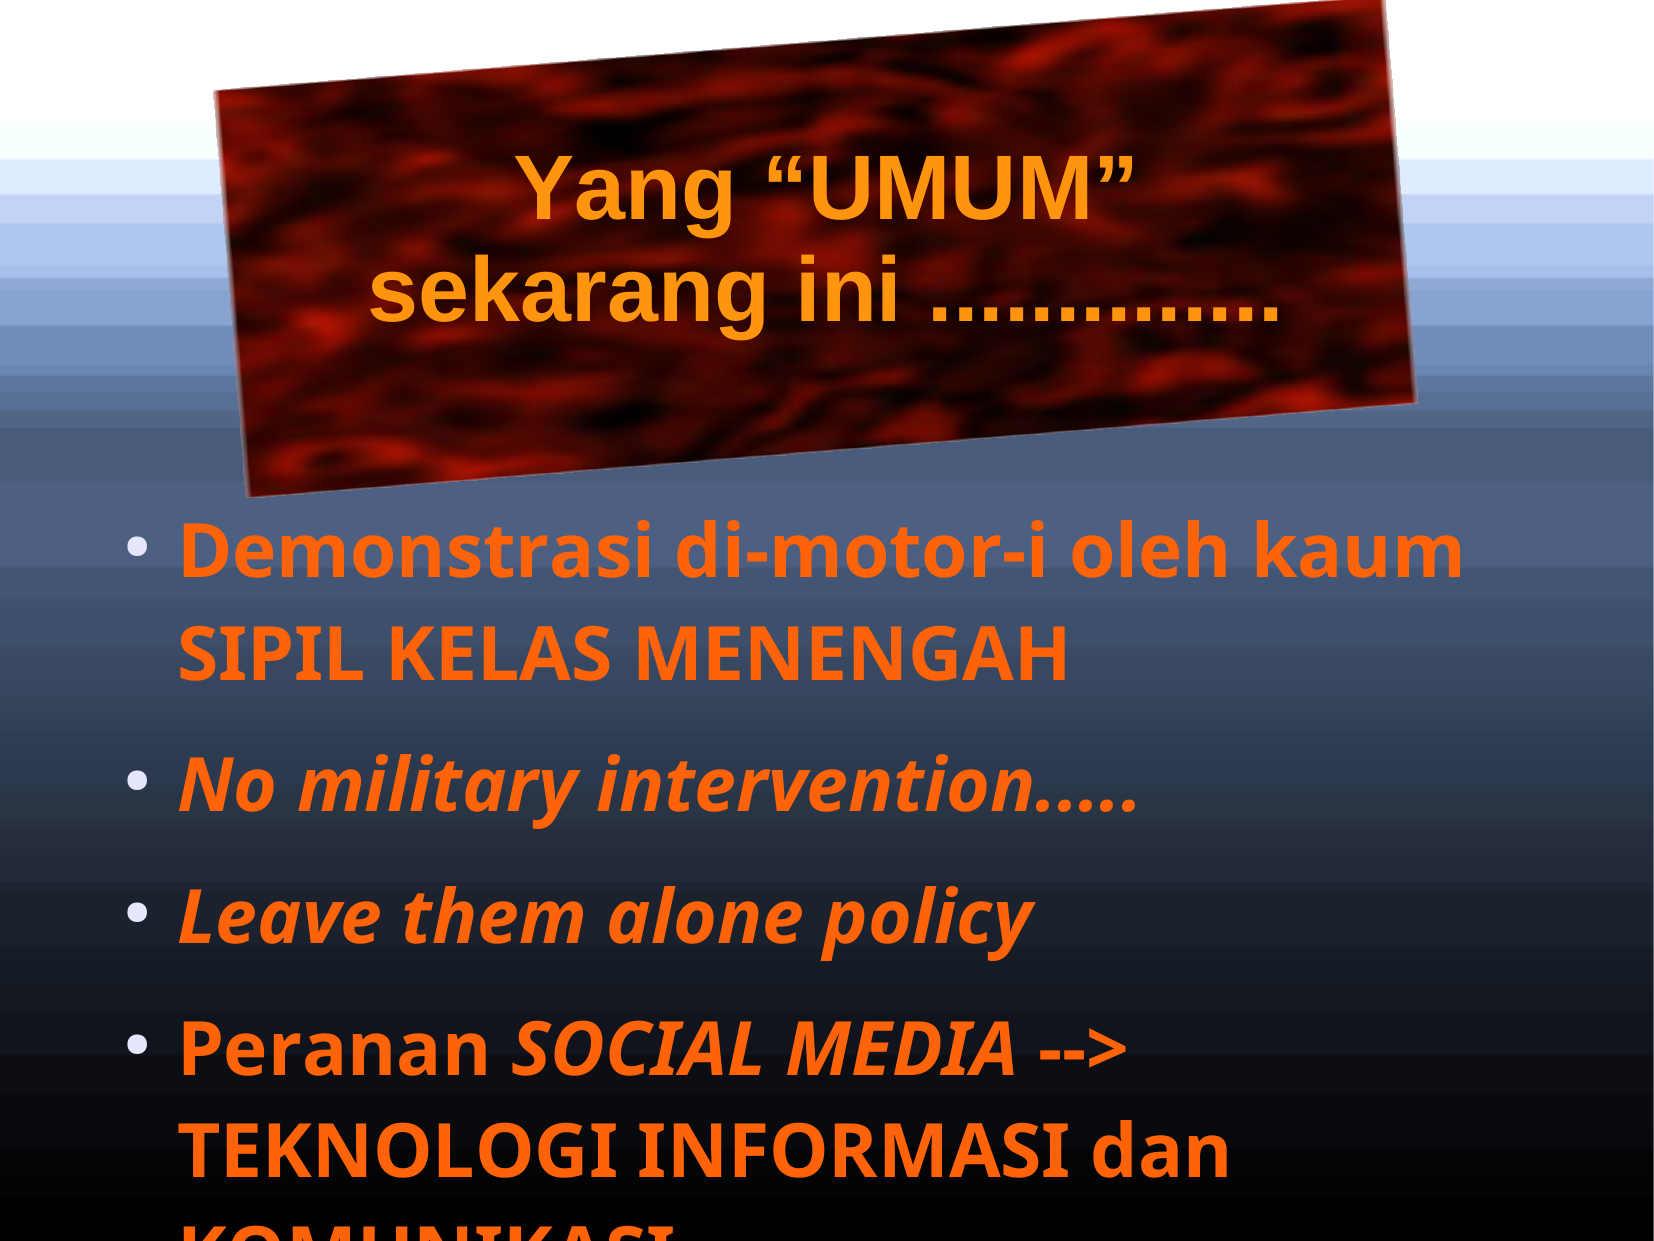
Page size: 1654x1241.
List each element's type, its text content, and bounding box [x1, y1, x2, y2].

picture [245, 1235, 267, 1241]
title Yang “UMUM” sekarang ini .............. [82, 135, 1571, 343]
list Demonstrasi di-motor-i oleh kaum SIPIL KELAS MENENGAH No military intervention..... Leave them alone policy Peranan SOCIAL MEDIA --> TEKNOLOGI INFORMASI dan KOMUNIKASI [106, 497, 1530, 1176]
picture [0, 0, 1654, 1241]
